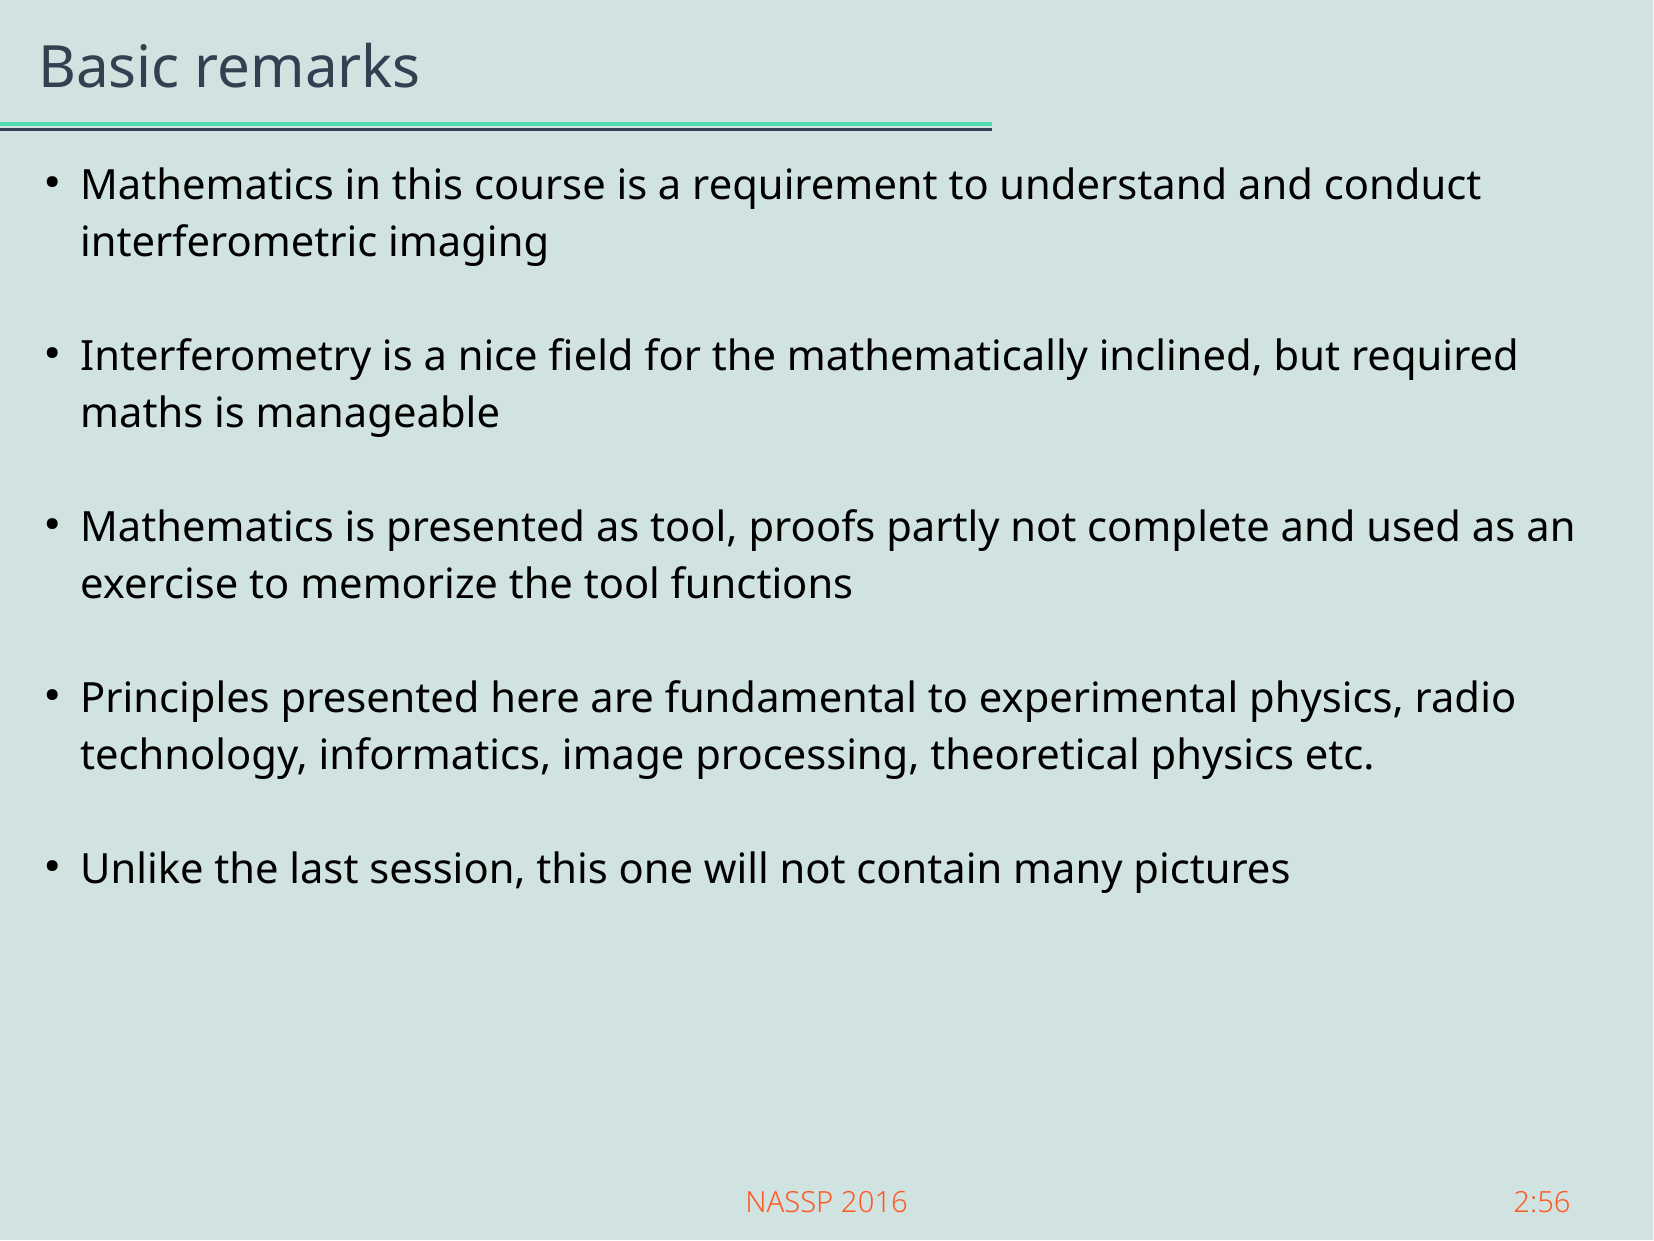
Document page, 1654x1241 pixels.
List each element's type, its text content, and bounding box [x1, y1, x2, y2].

text_box Basic remarks [23, 17, 1063, 103]
text_box Mathematics in this course is a requirement to understand and conduct interferometric imaging Interferometry is a nice field for the mathematically inclined, but required maths is manageable Mathematics is presented as tool, proofs partly not complete and used as an exercise to memorize the tool functions Principles presented here are fundamental to experimental physics, radio technology, informatics, image processing, theoretical physics etc. Unlike the last session, this one will not contain many pictures [30, 147, 1637, 1170]
